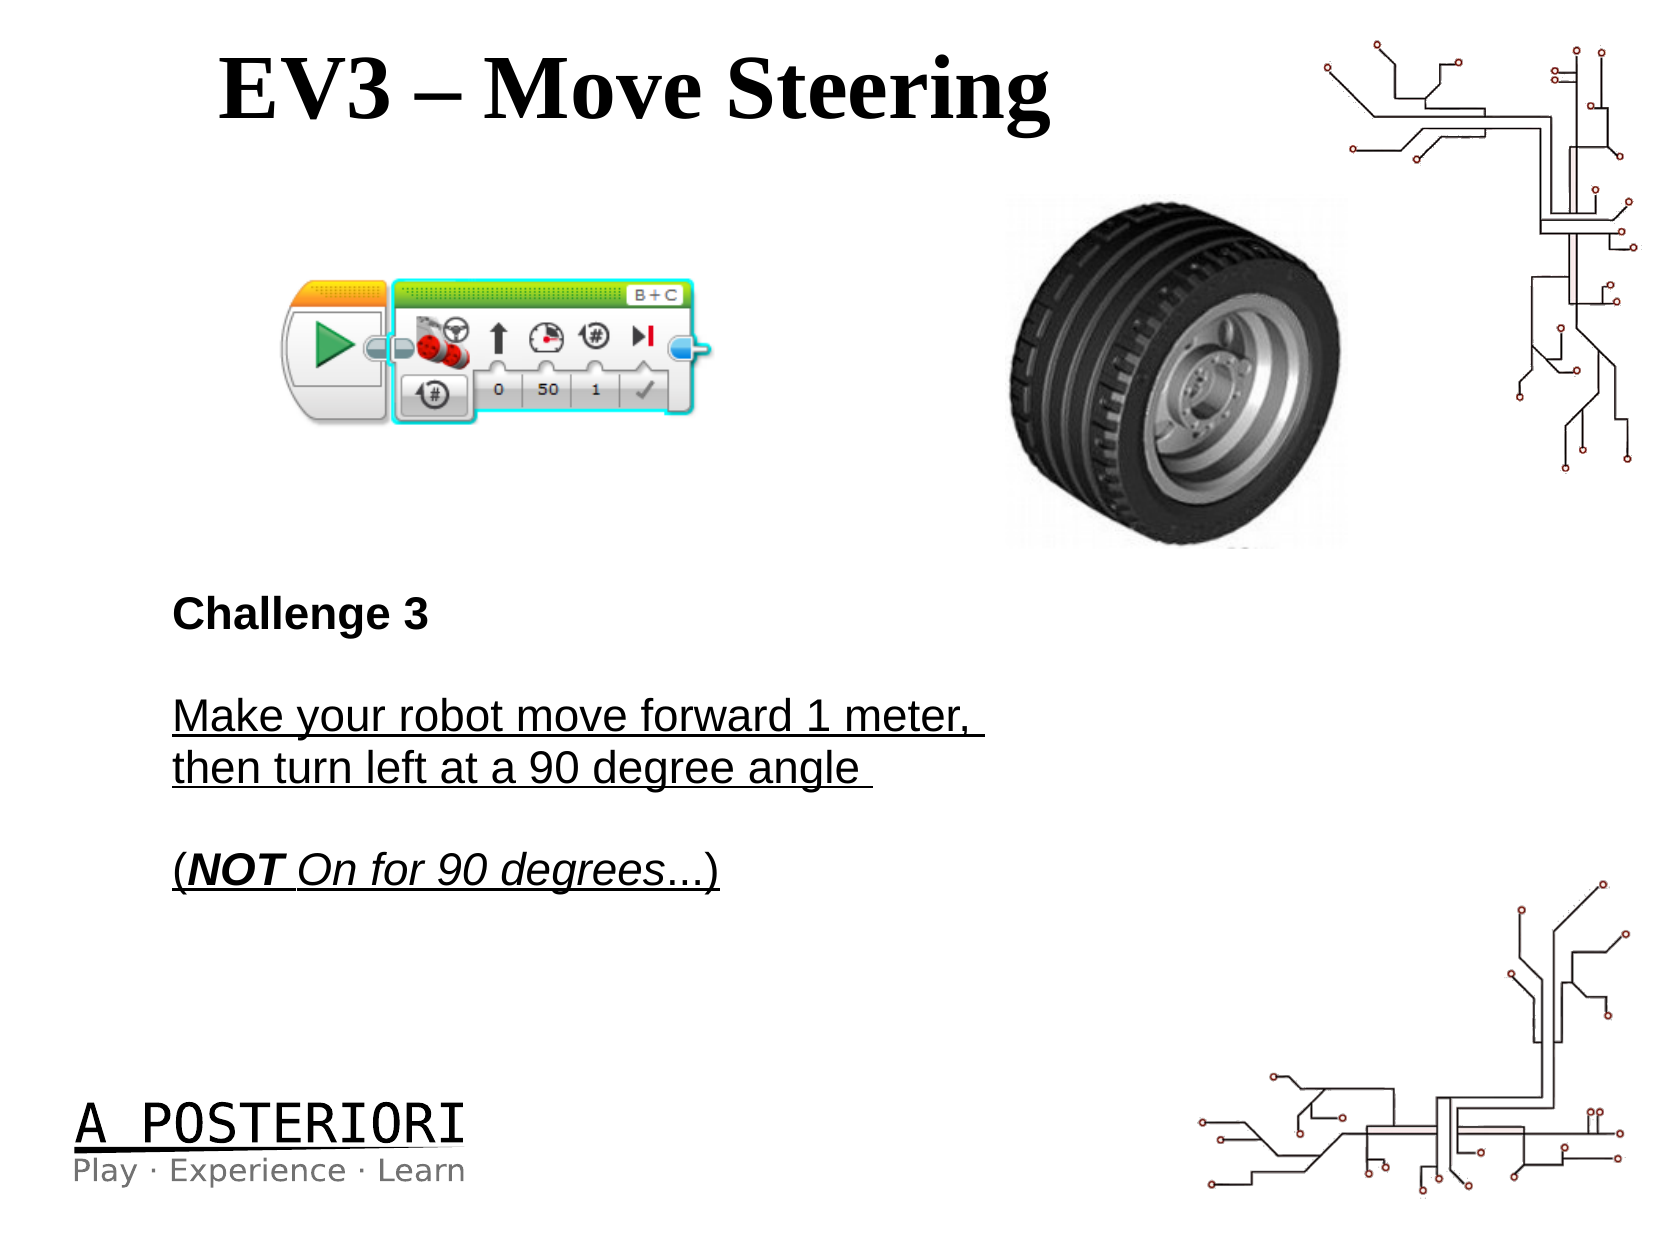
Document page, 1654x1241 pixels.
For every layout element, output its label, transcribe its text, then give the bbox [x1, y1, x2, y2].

picture [1005, 35, 1643, 549]
picture [277, 249, 721, 451]
picture [1175, 862, 1636, 1201]
text_box Challenge 3 Make your robot move forward 1 meter, then turn left at a 90 degree angle (NOT On for 90 degrees...) [157, 580, 1279, 972]
title EV3 – Move Steering [11, 0, 1261, 190]
picture [73, 1101, 466, 1189]
